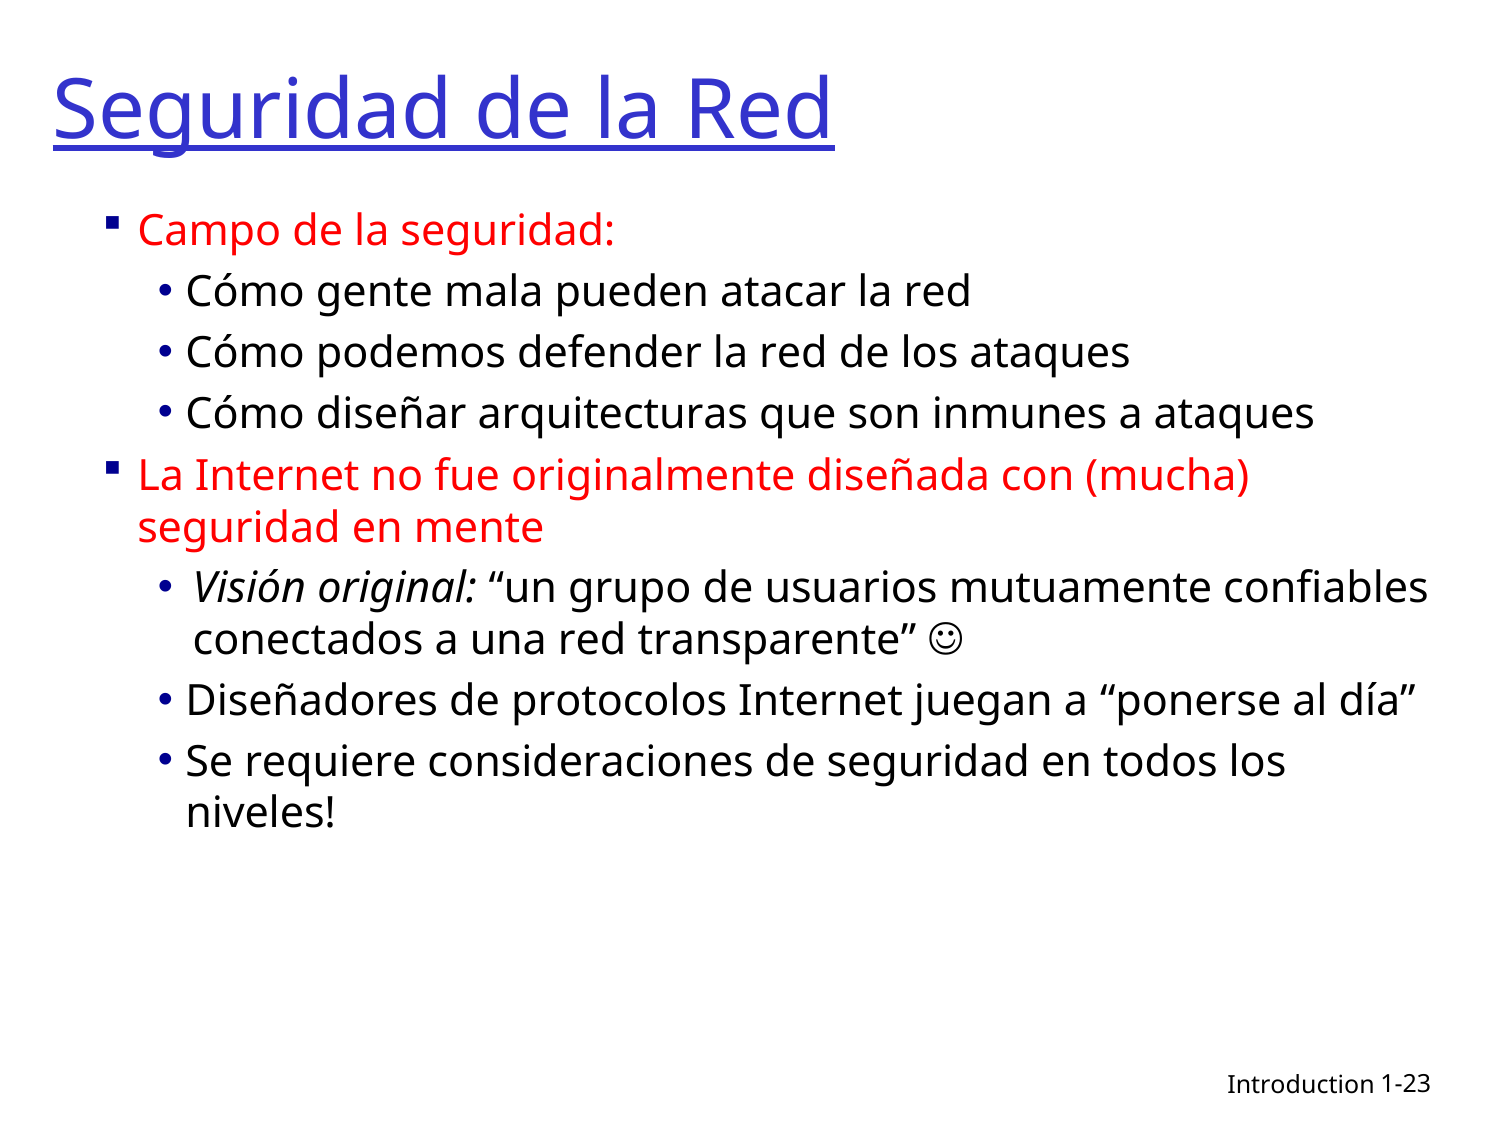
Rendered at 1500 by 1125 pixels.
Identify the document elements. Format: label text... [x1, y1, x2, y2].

list Campo de la seguridad: Cómo gente mala pueden atacar la red Cómo podemos defender la red de los ataques Cómo diseñar arquitecturas que son inmunes a ataques La Internet no fue originalmente diseñada con (mucha) seguridad en mente Visión original: “un grupo de usuarios mutuamente confiables conectados a una red transparente”  Diseñadores de protocolos Internet juegan a “ponerse al día” Se requiere consideraciones de seguridad en todos los niveles! [87, 195, 1463, 848]
title Seguridad de la Red [37, 23, 1463, 188]
text_box 1-<number> [1365, 1060, 1477, 1106]
text_box Introduction [914, 1060, 1390, 1109]
